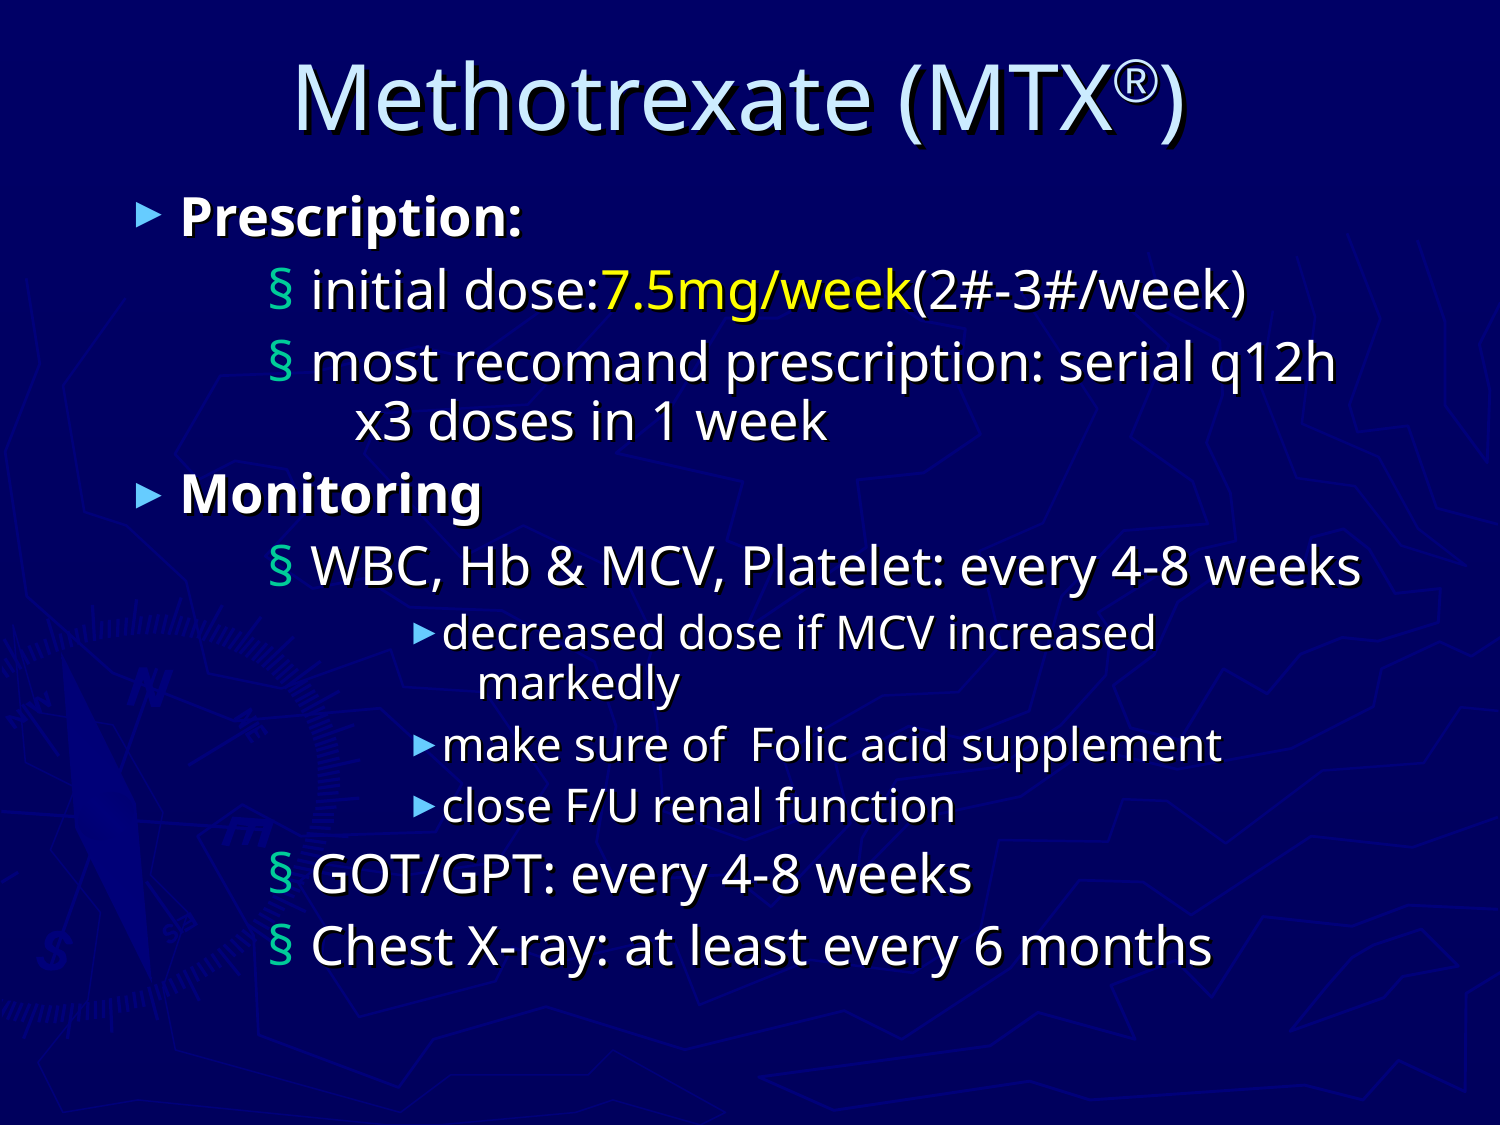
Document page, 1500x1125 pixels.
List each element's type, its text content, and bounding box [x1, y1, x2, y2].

list Prescription: initial dose:7.5mg/week(2#-3#/week) most recomand prescription: serial q12h x3 doses in 1 week Monitoring WBC, Hb & MCV, Platelet: every 4-8 weeks decreased dose if MCV increased markedly make sure of Folic acid supplement close F/U renal function GOT/GPT: every 4-8 weeks Chest X-ray: at least every 6 months [112, 174, 1388, 1038]
title Methotrexate (MTX®) [112, 0, 1388, 174]
